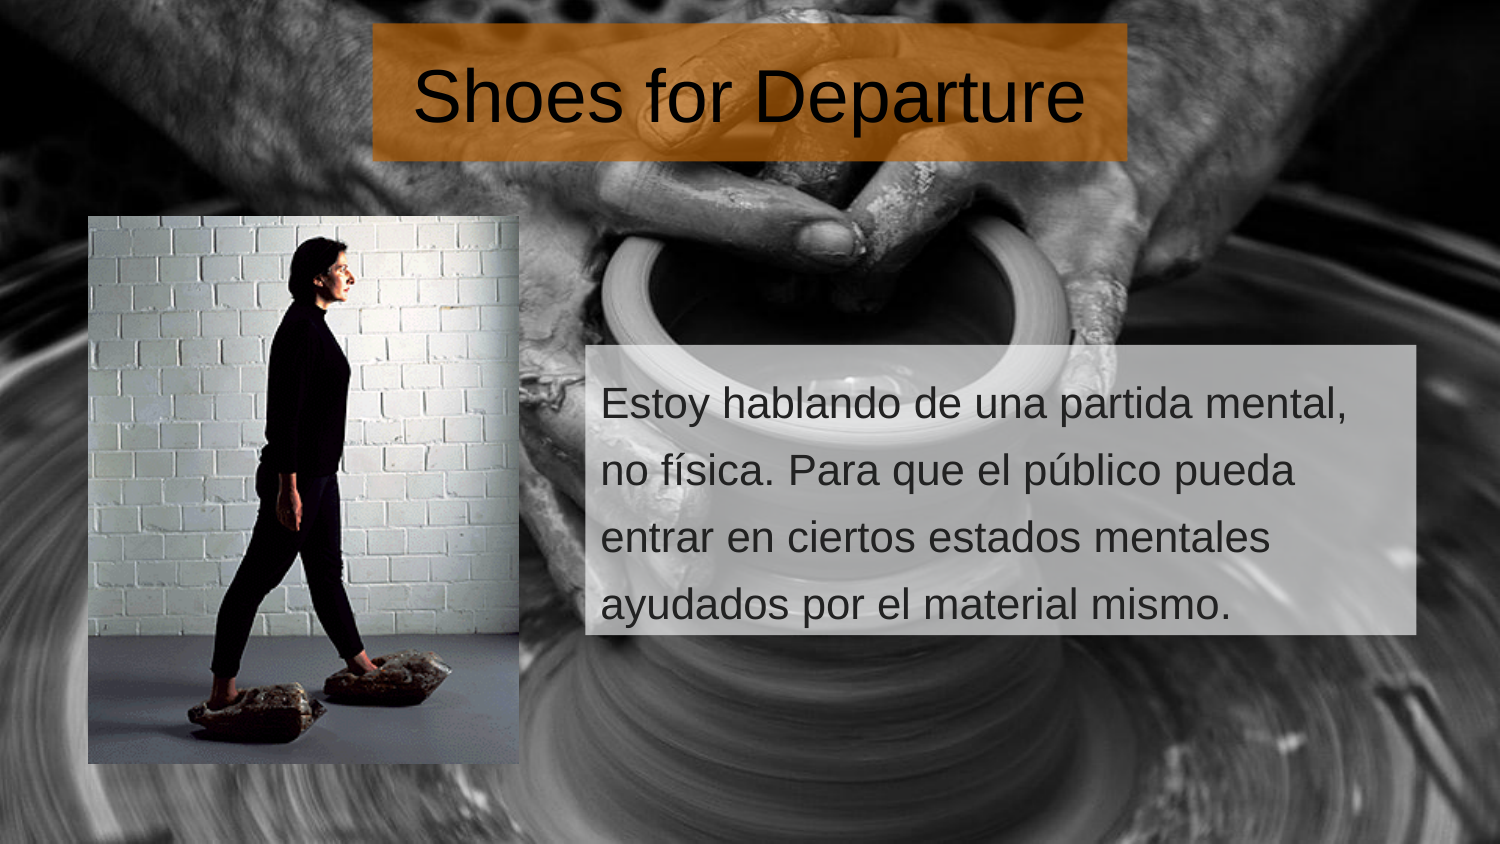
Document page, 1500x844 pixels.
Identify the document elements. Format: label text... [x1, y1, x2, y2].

title Shoes for Departure [372, 23, 1128, 162]
text_box Estoy hablando de una partida mental, no física. Para que el público pueda entrar en ciertos estados mentales ayudados por el material mismo. [585, 344, 1417, 636]
picture [0, 0, 1500, 844]
